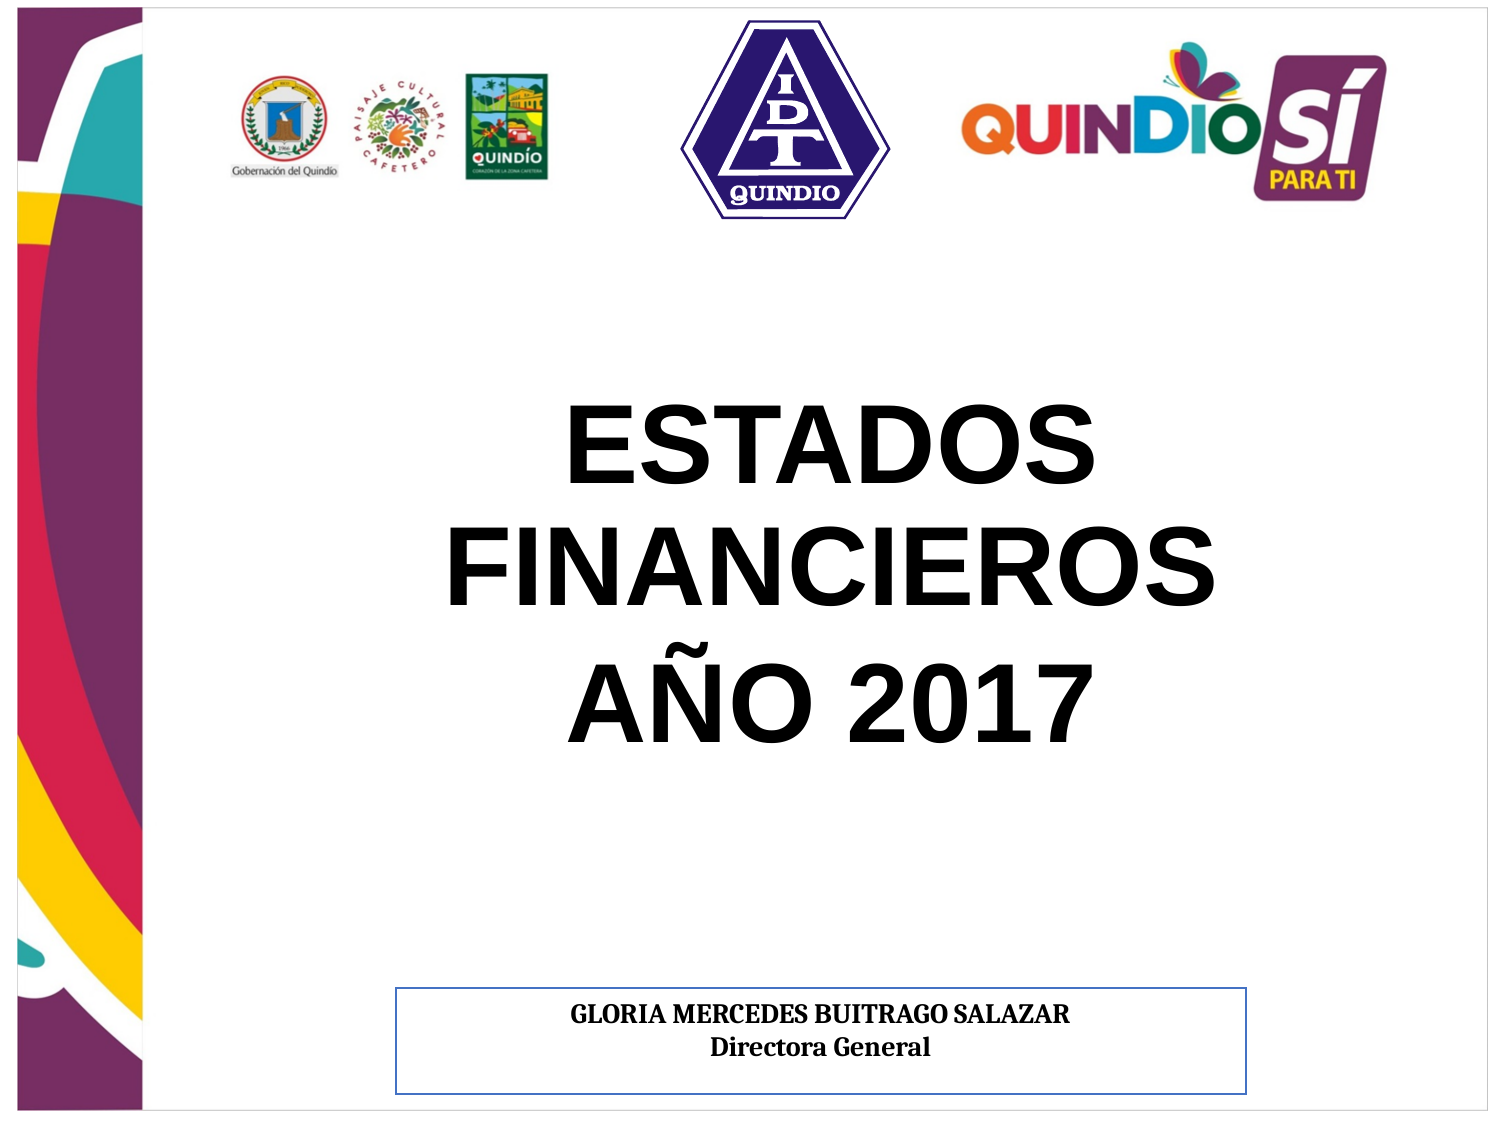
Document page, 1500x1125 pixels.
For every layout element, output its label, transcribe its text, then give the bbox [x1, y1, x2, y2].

text_box ESTADOS FINANCIEROS AÑO 2017 [162, 262, 1500, 1000]
text_box GLORIA MERCEDES BUITRAGO SALAZAR Directora General [395, 1000, 1247, 1094]
picture [17, 7, 1488, 1111]
